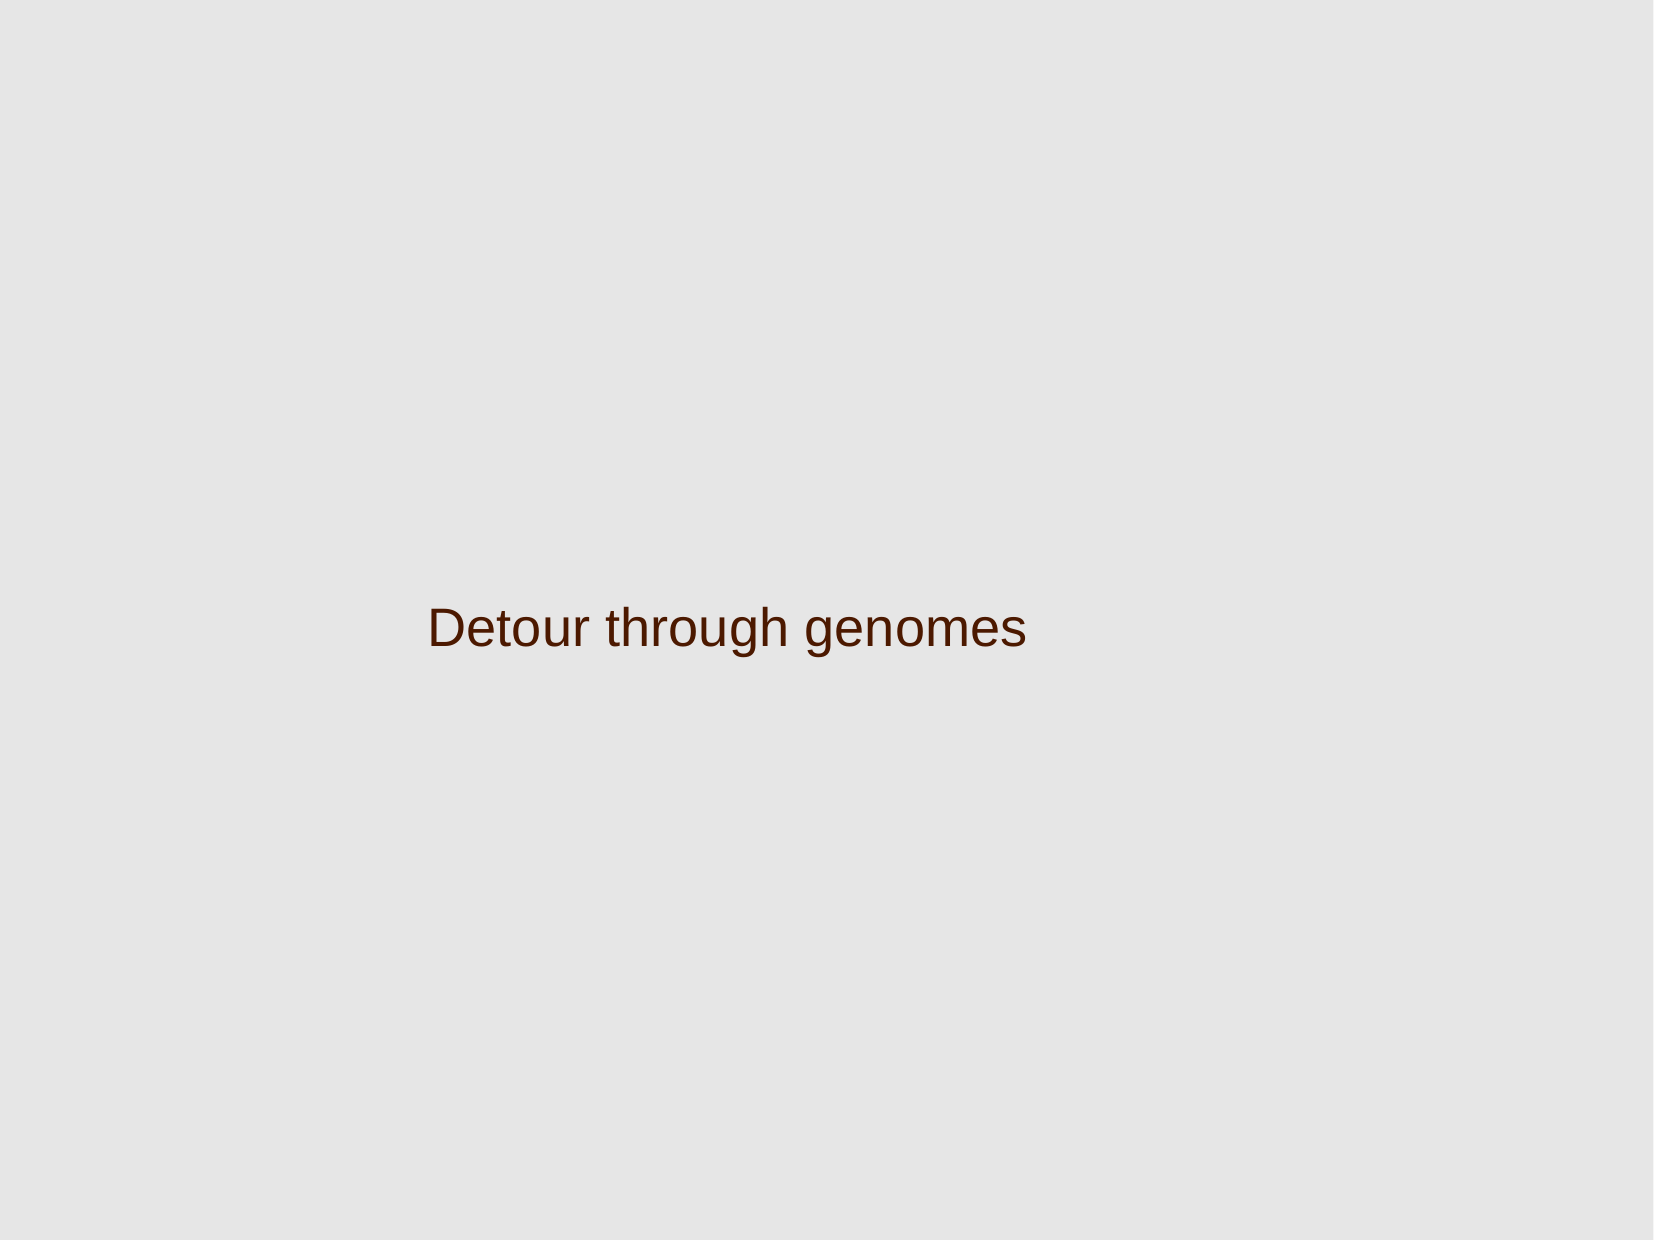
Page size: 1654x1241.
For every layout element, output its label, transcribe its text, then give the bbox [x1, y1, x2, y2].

text_box Detour through genomes [413, 590, 1044, 666]
